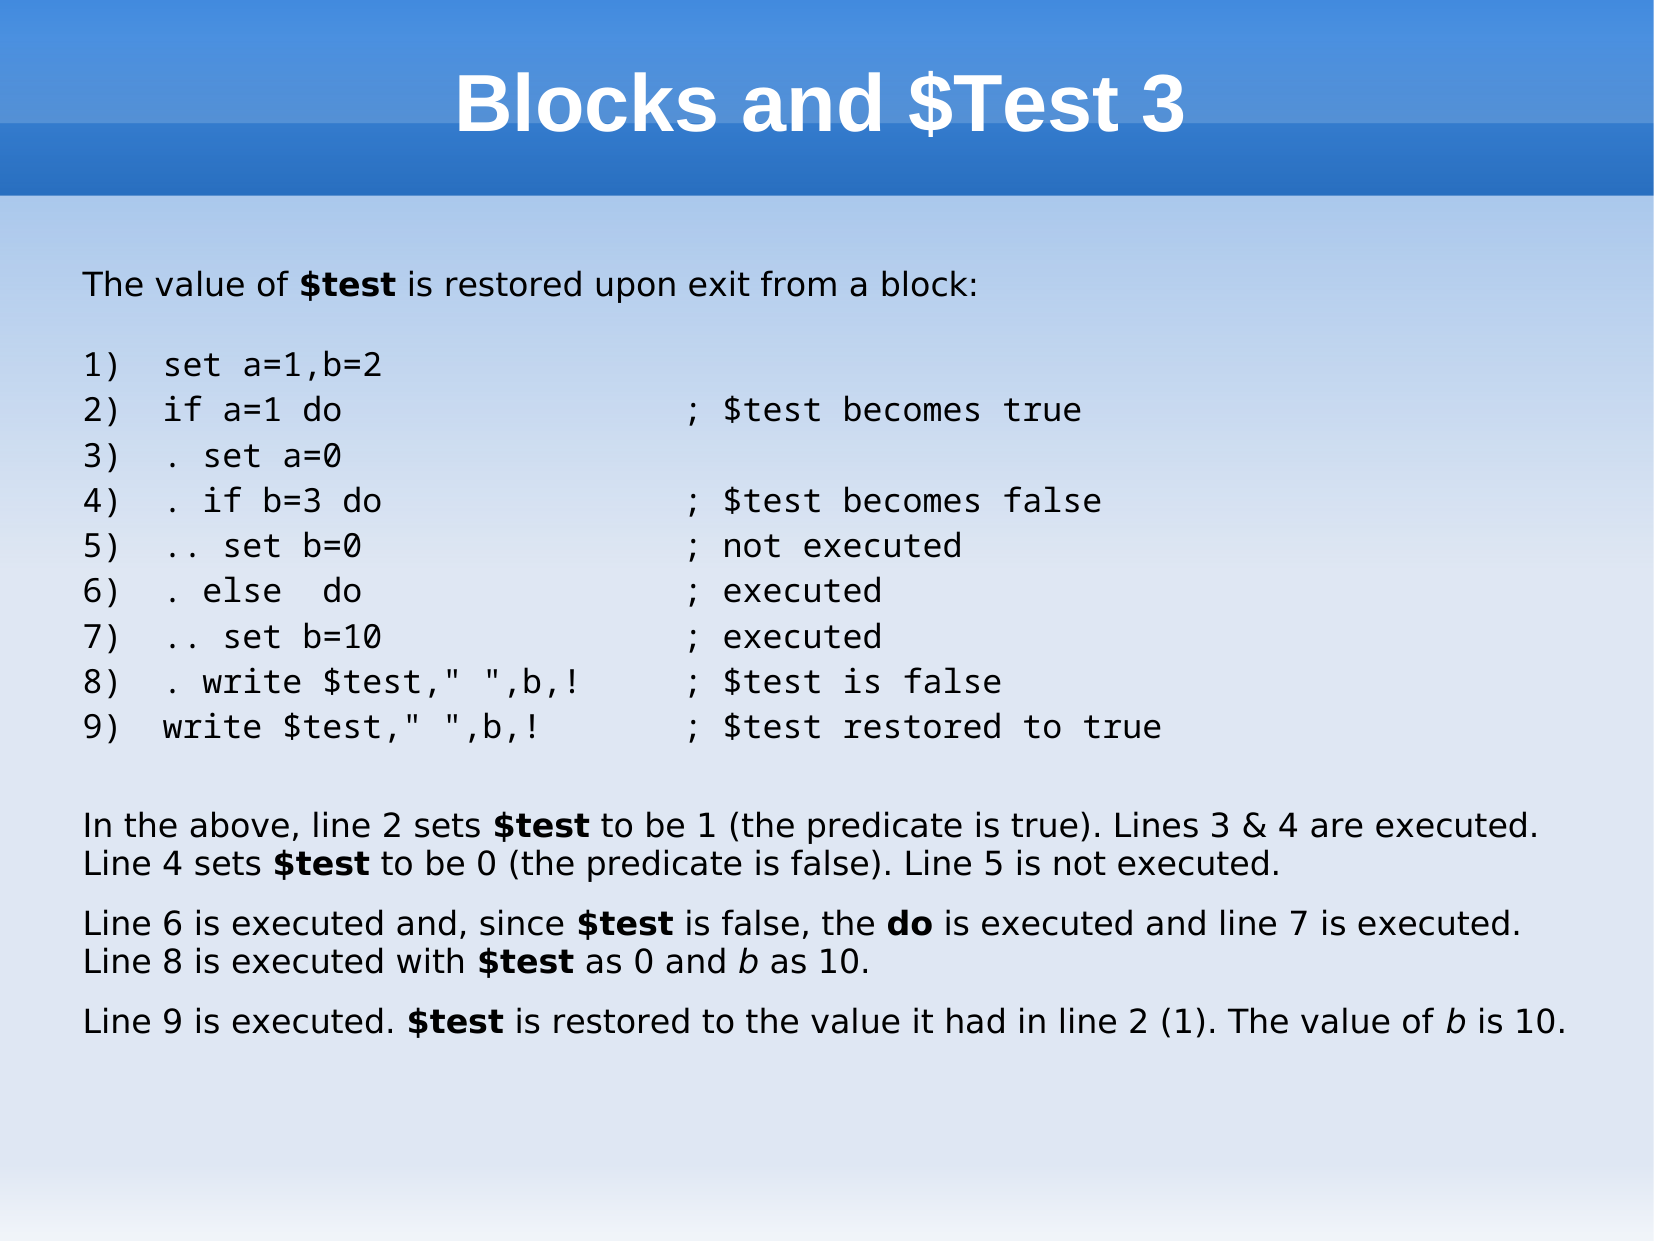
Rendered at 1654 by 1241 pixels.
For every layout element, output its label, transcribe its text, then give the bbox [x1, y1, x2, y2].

picture [0, 0, 1654, 1241]
subtitle The value of $test is restored upon exit from a block: set a=1,b=2 if a=1 do ; $test becomes true . set a=0 . if b=3 do ; $test becomes false .. set b=0 ; not executed . else do ; executed .. set b=10 ; executed . write $test," ",b,! ; $test is false write $test," ",b,! ; $test restored to true In the above, line 2 sets $test to be 1 (the predicate is true). Lines 3 & 4 are executed. Line 4 sets $test to be 0 (the predicate is false). Line 5 is not executed. Line 6 is executed and, since $test is false, the do is executed and line 7 is executed. Line 8 is executed with $test as 0 and b as 10. Line 9 is executed. $test is restored to the value it had in line 2 (1). The value of b is 10. [82, 239, 1571, 1113]
title Blocks and $Test 3 [76, 0, 1565, 208]
